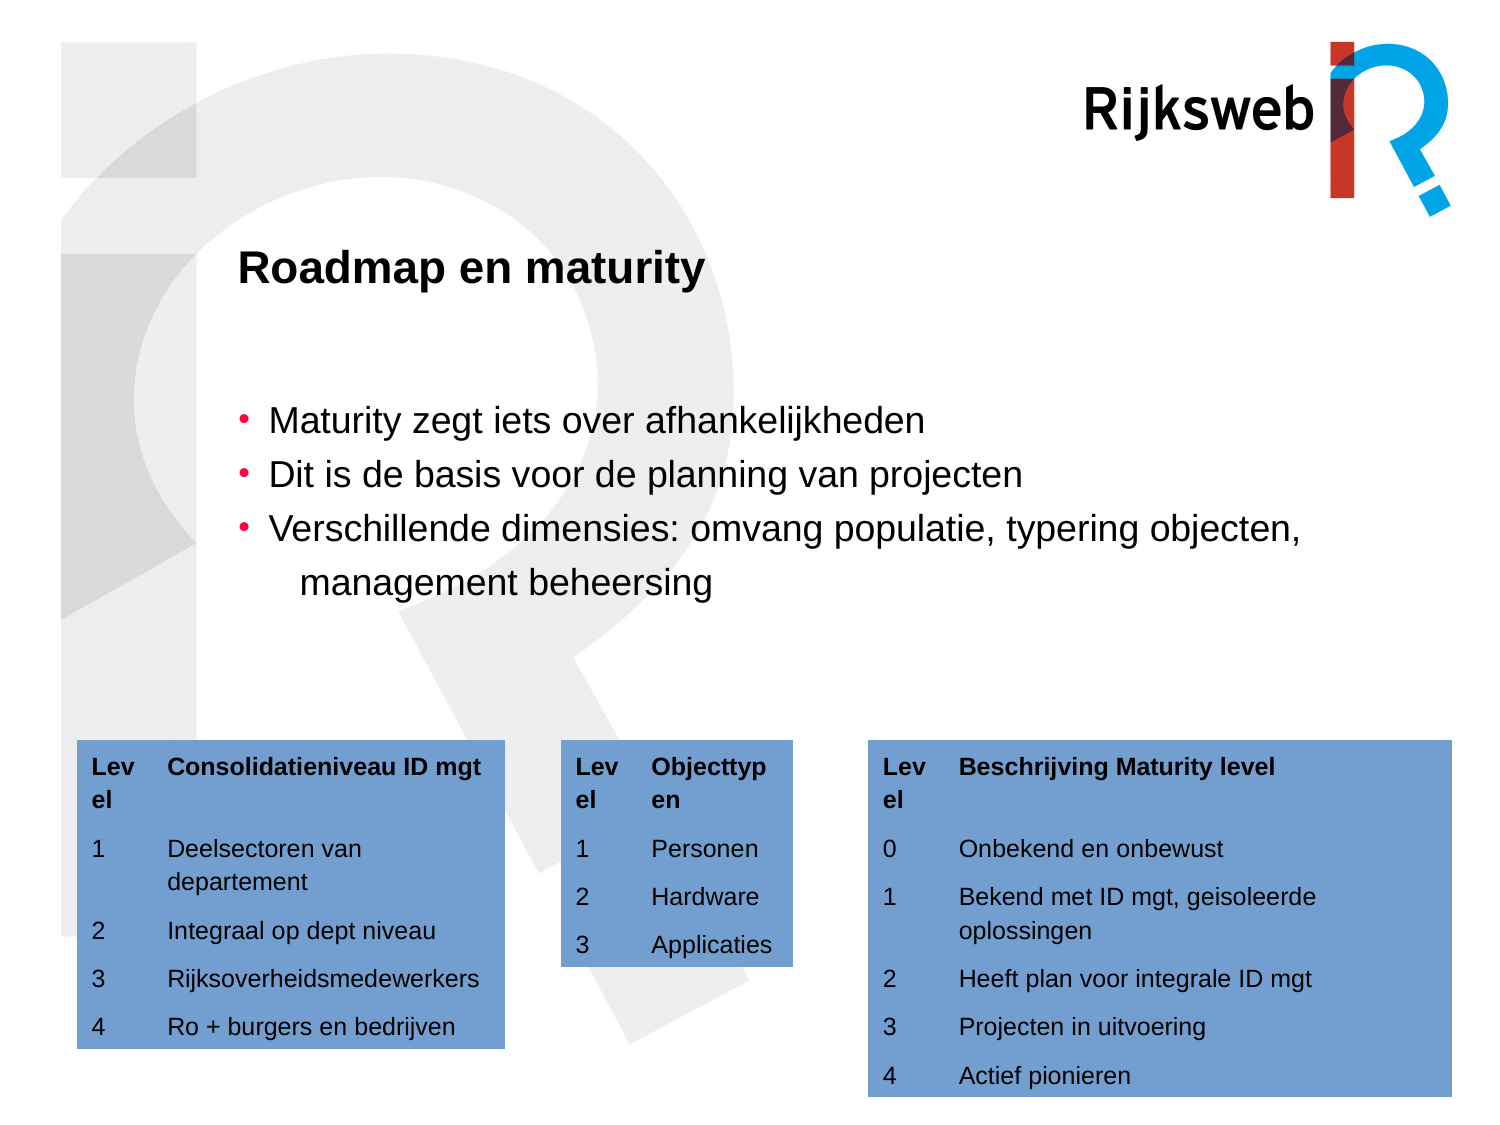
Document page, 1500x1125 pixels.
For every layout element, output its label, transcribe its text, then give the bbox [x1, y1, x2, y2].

table_cell 4 [868, 1049, 944, 1097]
table_cell 1 [561, 822, 637, 870]
table_cell Heeft plan voor integrale ID mgt [944, 952, 1452, 1000]
table_cell 1 [868, 870, 944, 952]
table_cell Applicaties [637, 918, 793, 967]
title Roadmap en maturity [237, 237, 1326, 386]
table_header Level [868, 740, 944, 822]
table_cell 3 [561, 918, 637, 967]
table_cell Personen [637, 822, 793, 870]
table_cell 3 [77, 952, 153, 1000]
table_cell 1 [77, 822, 153, 903]
table_cell Bekend met ID mgt, geisoleerde oplossingen [944, 870, 1452, 952]
table_cell Hardware [637, 870, 793, 918]
table_cell Ro + burgers en bedrijven [153, 1000, 505, 1049]
text_box [1325, 1097, 1393, 1101]
table_cell Projecten in uitvoering [944, 1000, 1452, 1049]
table_cell Deelsectoren van departement [153, 822, 505, 903]
table_cell Rijksoverheidsmedewerkers [153, 952, 505, 1000]
table_cell 3 [868, 1000, 944, 1049]
table_cell 4 [77, 1000, 153, 1049]
table_header Level [77, 740, 153, 822]
table_cell Onbekend en onbewust [944, 822, 1452, 870]
table_header Objecttypen [637, 740, 793, 822]
table_header Consolidatieniveau ID mgt [153, 740, 505, 822]
table_header Beschrijving Maturity level [944, 740, 1452, 822]
list Maturity zegt iets over afhankelijkheden Dit is de basis voor de planning van projecten Verschillende dimensies: omvang populatie, typering objecten, management beheersing [237, 387, 1326, 945]
table_cell 2 [77, 903, 153, 952]
table_header Level [561, 740, 637, 822]
table_cell Integraal op dept niveau [153, 903, 505, 952]
table_cell 2 [561, 870, 637, 918]
table_cell 2 [868, 952, 944, 1000]
table_cell Actief pionieren [944, 1049, 1452, 1097]
table_cell 0 [868, 822, 944, 870]
